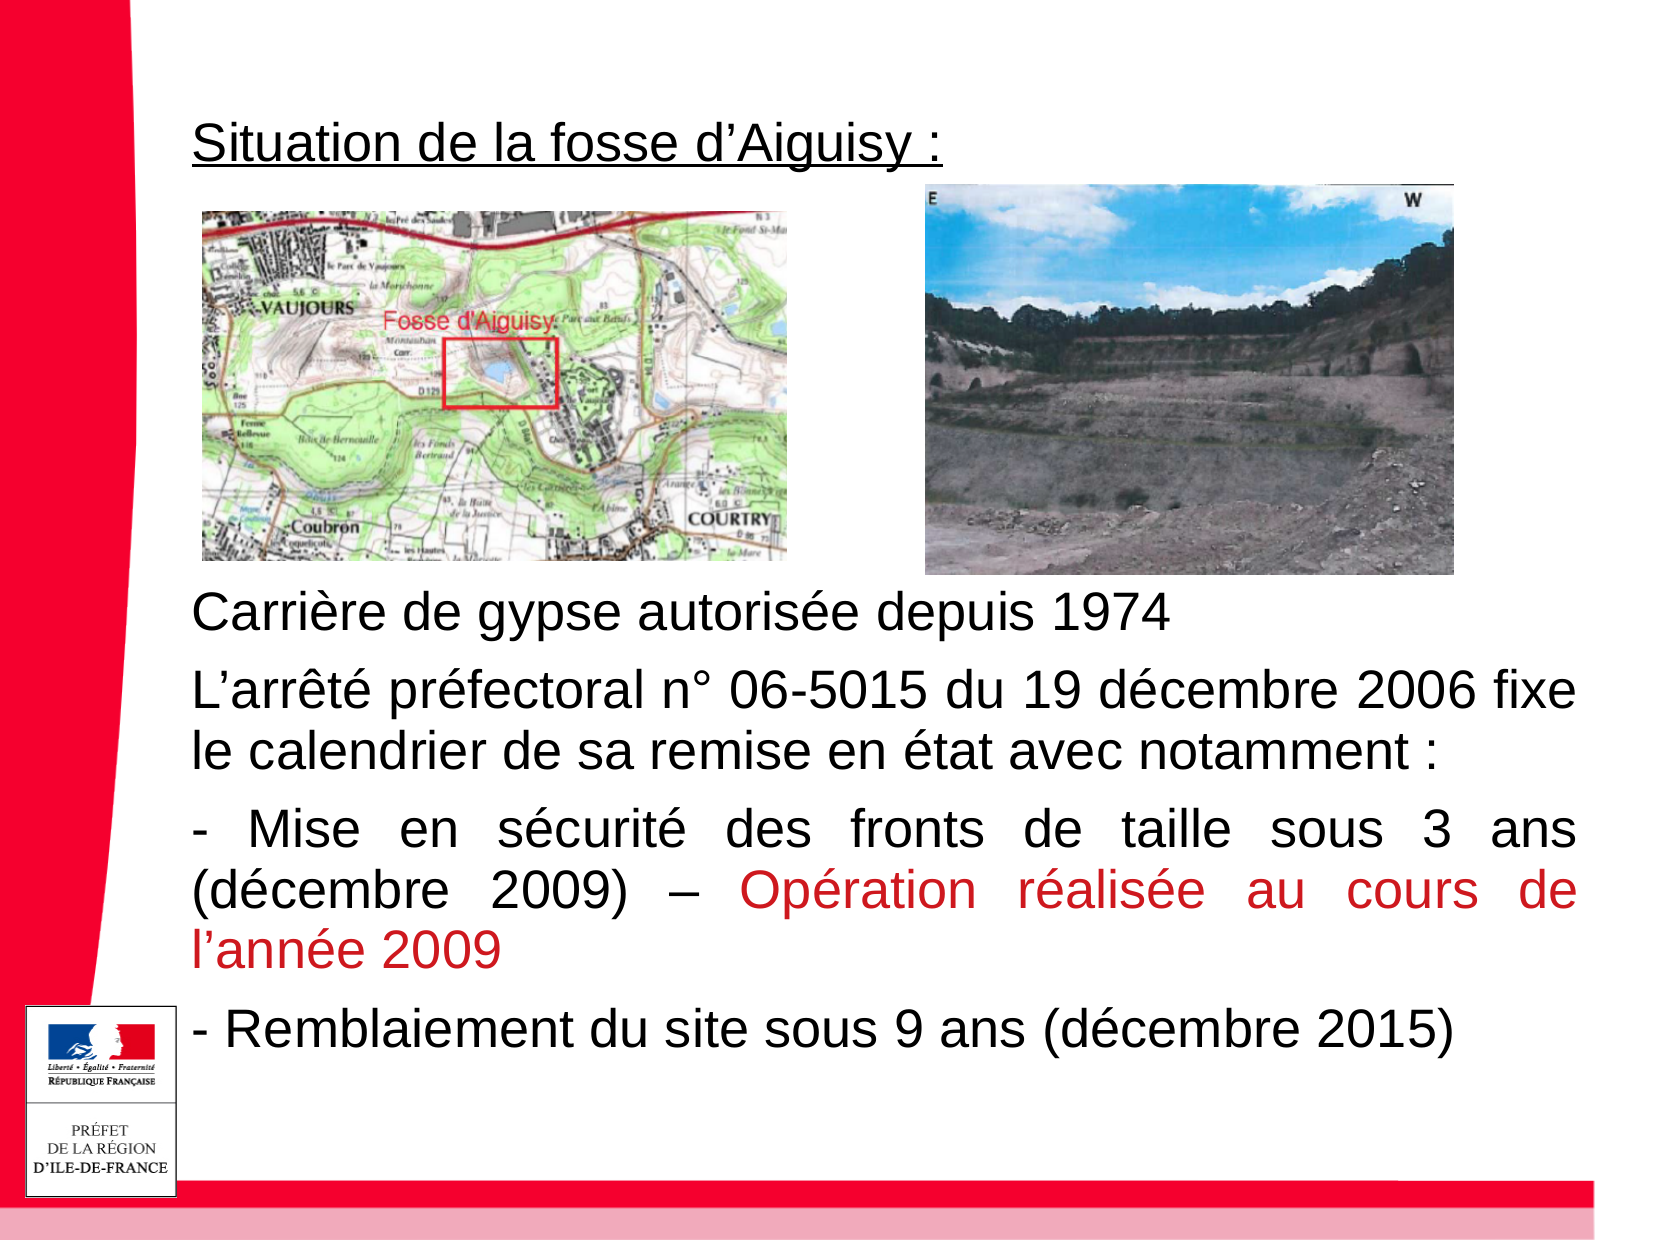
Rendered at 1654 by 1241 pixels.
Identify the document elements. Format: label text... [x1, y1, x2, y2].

picture [0, 0, 1653, 1240]
text_box Situation de la fosse d’Aiguisy : Carrière de gypse autorisée depuis 1974 L’arrêté préfectoral n° 06-5015 du 19 décembre 2006 fixe le calendrier de sa remise en état avec notamment : - Mise en sécurité des fronts de taille sous 3 ans (décembre 2009) – Opération réalisée au cours de l’année 2009 - Remblaiement du site sous 9 ans (décembre 2015) [191, 64, 1581, 1107]
